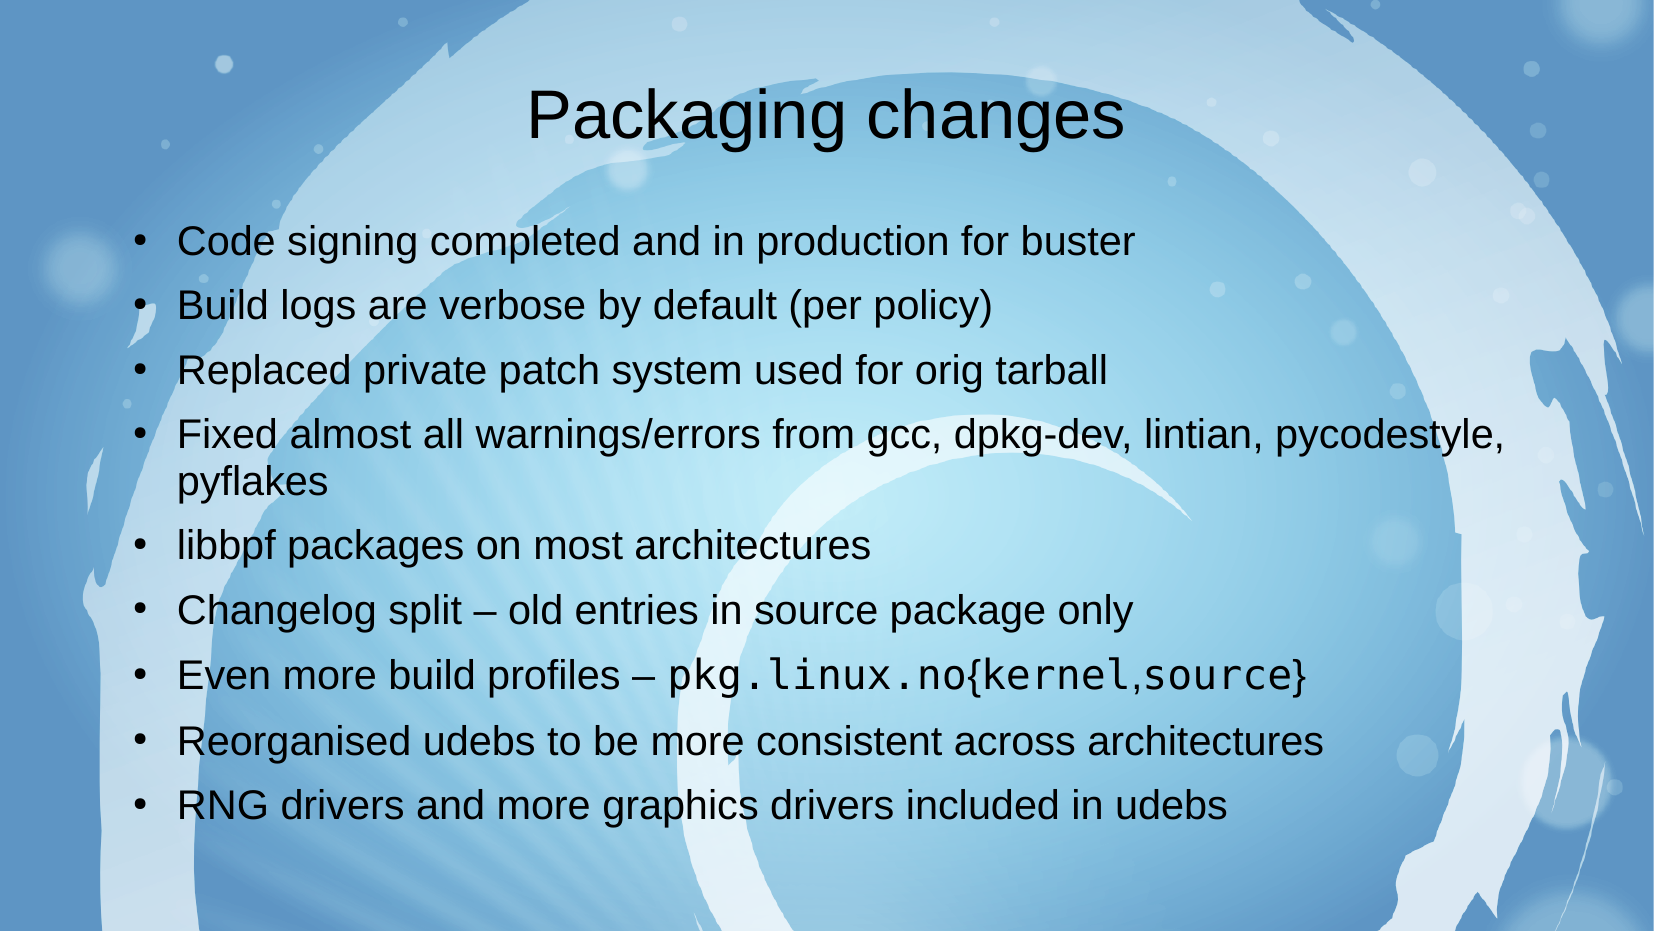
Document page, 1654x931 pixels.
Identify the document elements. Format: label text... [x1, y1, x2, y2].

picture [0, 0, 1654, 931]
list Code signing completed and in production for buster Build logs are verbose by default (per policy) Replaced private patch system used for orig tarball Fixed almost all warnings/errors from gcc, dpkg-dev, lintian, pycodestyle, pyflakes libbpf packages on most architectures Changelog split – old entries in source package only Even more build profiles – pkg.linux.no{kernel,source} Reorganised udebs to be more consistent across architectures RNG drivers and more graphics drivers included in udebs [118, 217, 1536, 832]
title Packaging changes [118, 37, 1536, 193]
